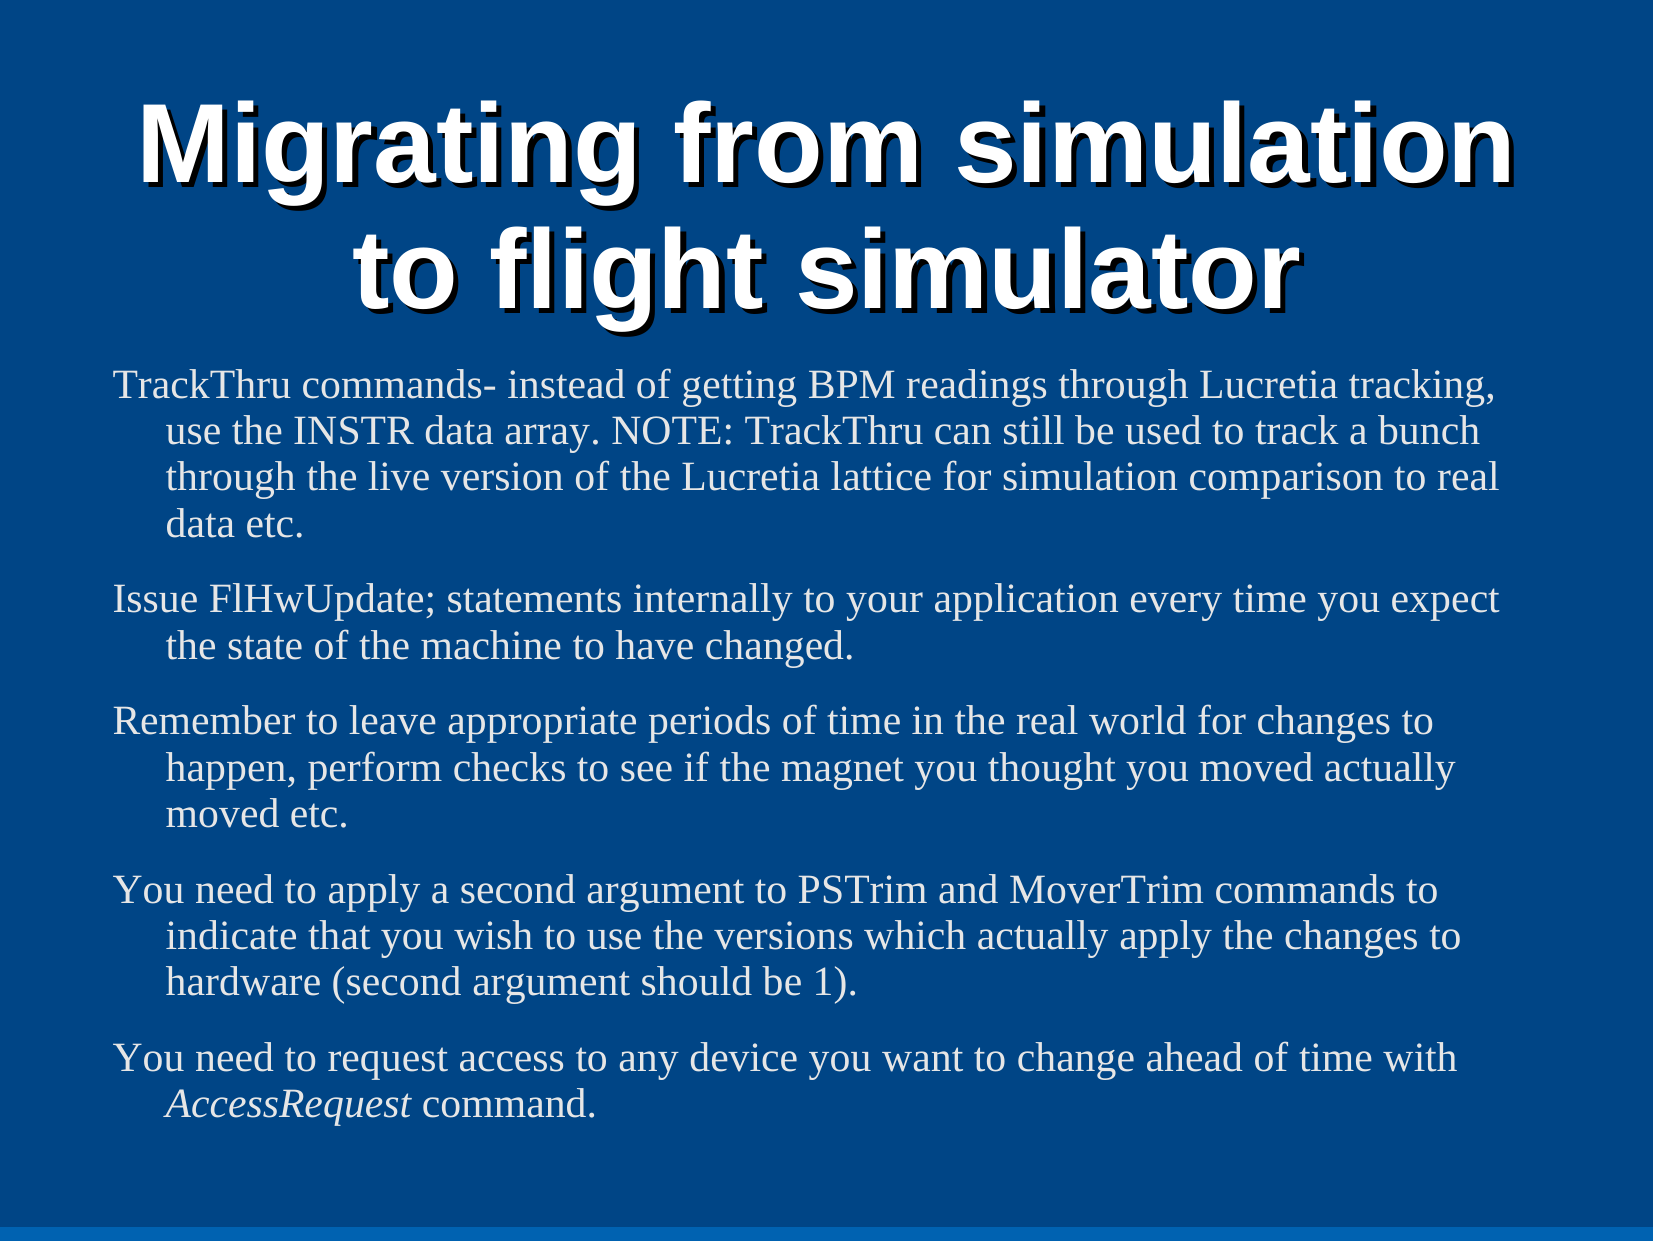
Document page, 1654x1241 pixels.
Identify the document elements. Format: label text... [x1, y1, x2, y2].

title Migrating from simulation to flight simulator [121, 61, 1533, 352]
list TrackThru commands- instead of getting BPM readings through Lucretia tracking, use the INSTR data array. NOTE: TrackThru can still be used to track a bunch through the live version of the Lucretia lattice for simulation comparison to real data etc. Issue FlHwUpdate; statements internally to your application every time you expect the state of the machine to have changed. Remember to leave appropriate periods of time in the real world for changes to happen, perform checks to see if the magnet you thought you moved actually moved etc. You need to apply a second argument to PSTrim and MoverTrim commands to indicate that you wish to use the versions which actually apply the changes to hardware (second argument should be 1). You need to request access to any device you want to change ahead of time with AccessRequest command. [94, 361, 1507, 1187]
